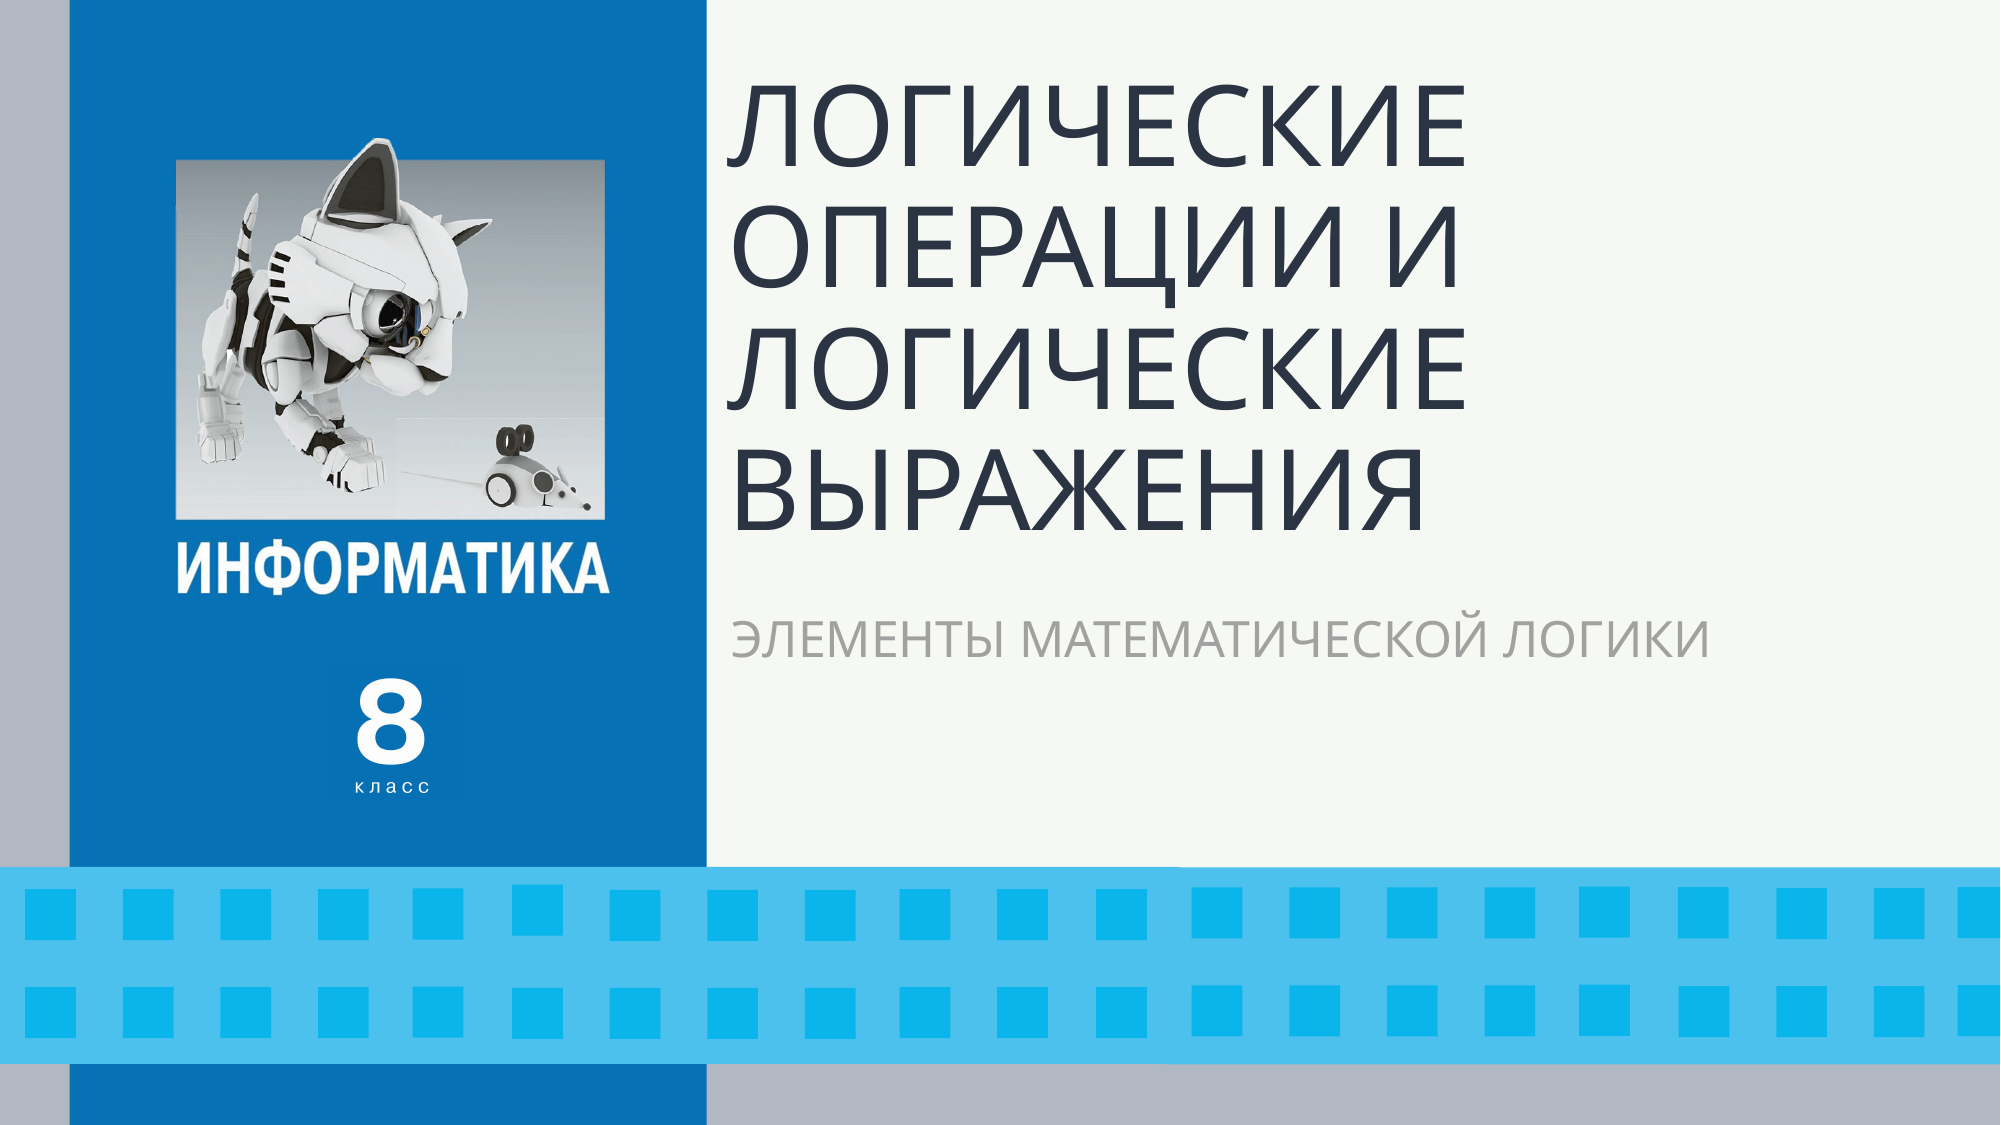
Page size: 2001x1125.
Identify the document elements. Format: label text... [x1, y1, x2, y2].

subtitle ЭЛЕМЕНТЫ МАТЕМАТИЧЕСКОЙ ЛОГИКИ [716, 606, 1876, 879]
picture [170, 118, 606, 522]
picture [169, 532, 629, 603]
picture [322, 663, 464, 806]
title ЛОГИЧЕСКИЕ ОПЕРАЦИИ И ЛОГИЧЕСКИЕ ВЫРАЖЕНИЯ [712, 88, 2000, 563]
